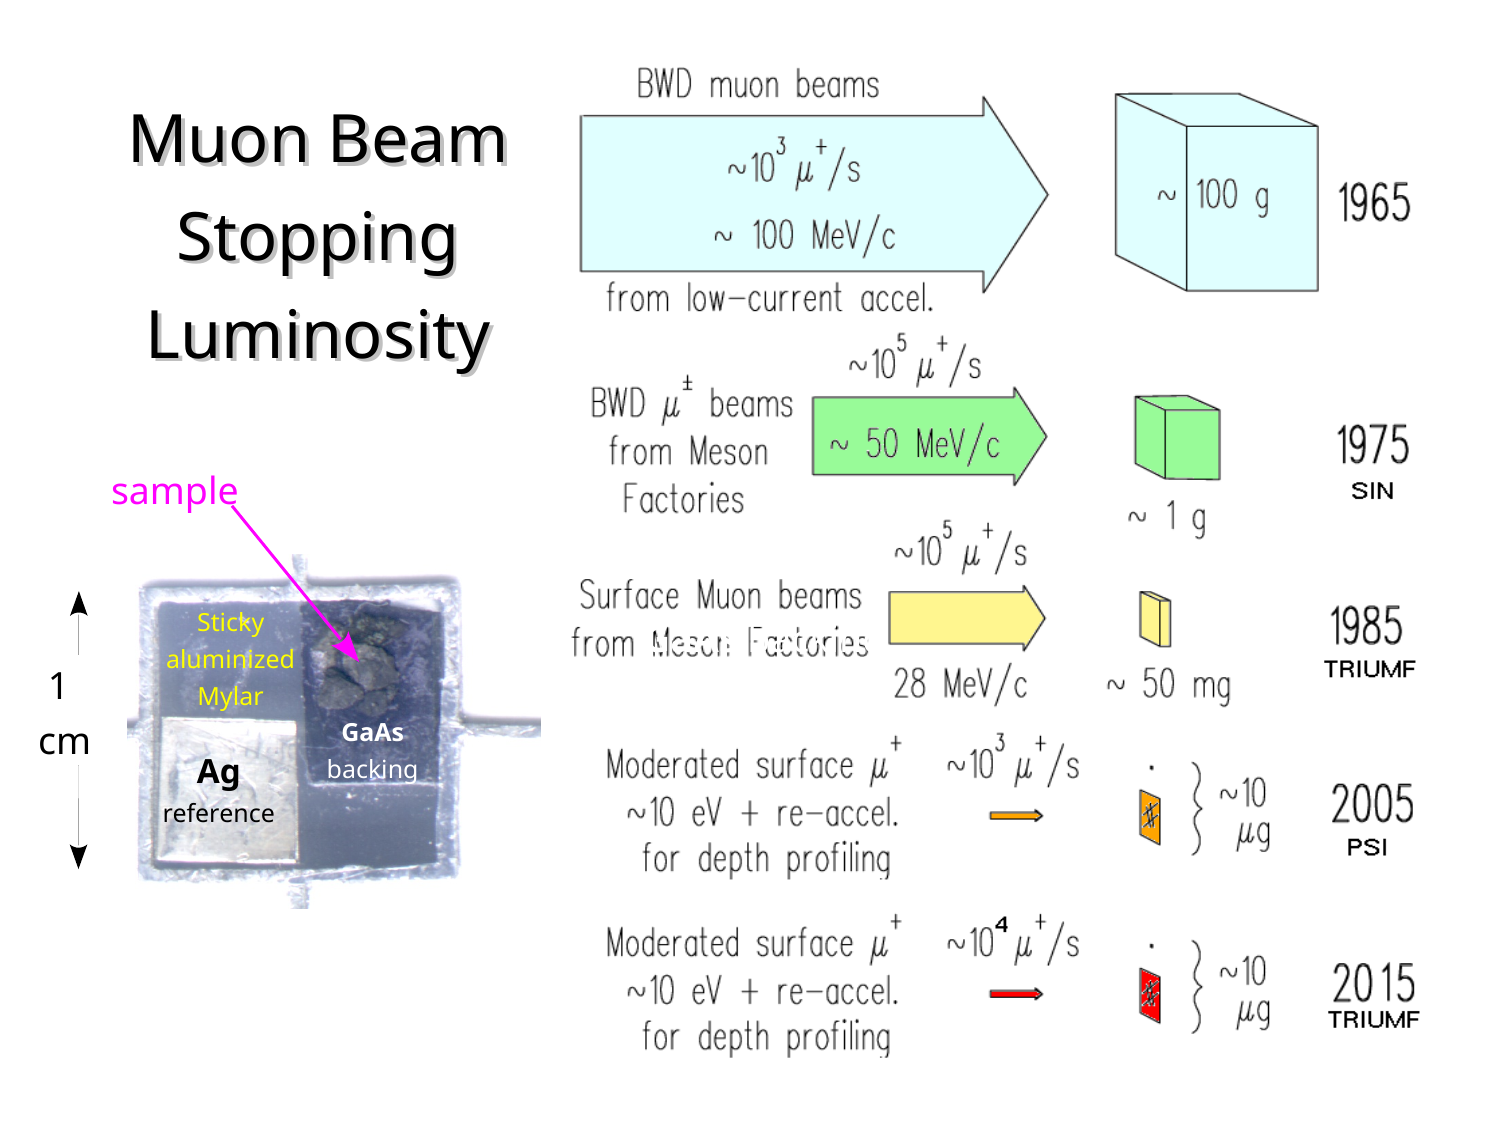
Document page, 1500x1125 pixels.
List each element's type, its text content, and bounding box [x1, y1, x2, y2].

text_box Ag reference [162, 744, 282, 829]
picture [569, 54, 1425, 1059]
text_box GaAs backing [643, 608, 878, 662]
text_box 1 cm [38, 655, 127, 708]
text_box sample [111, 460, 229, 513]
text_box Sticky aluminized Mylar [166, 602, 301, 728]
picture [91, 554, 541, 909]
text_box GaAs backing [310, 711, 435, 785]
text_box Muon Beam Stopping Luminosity [127, 83, 469, 378]
